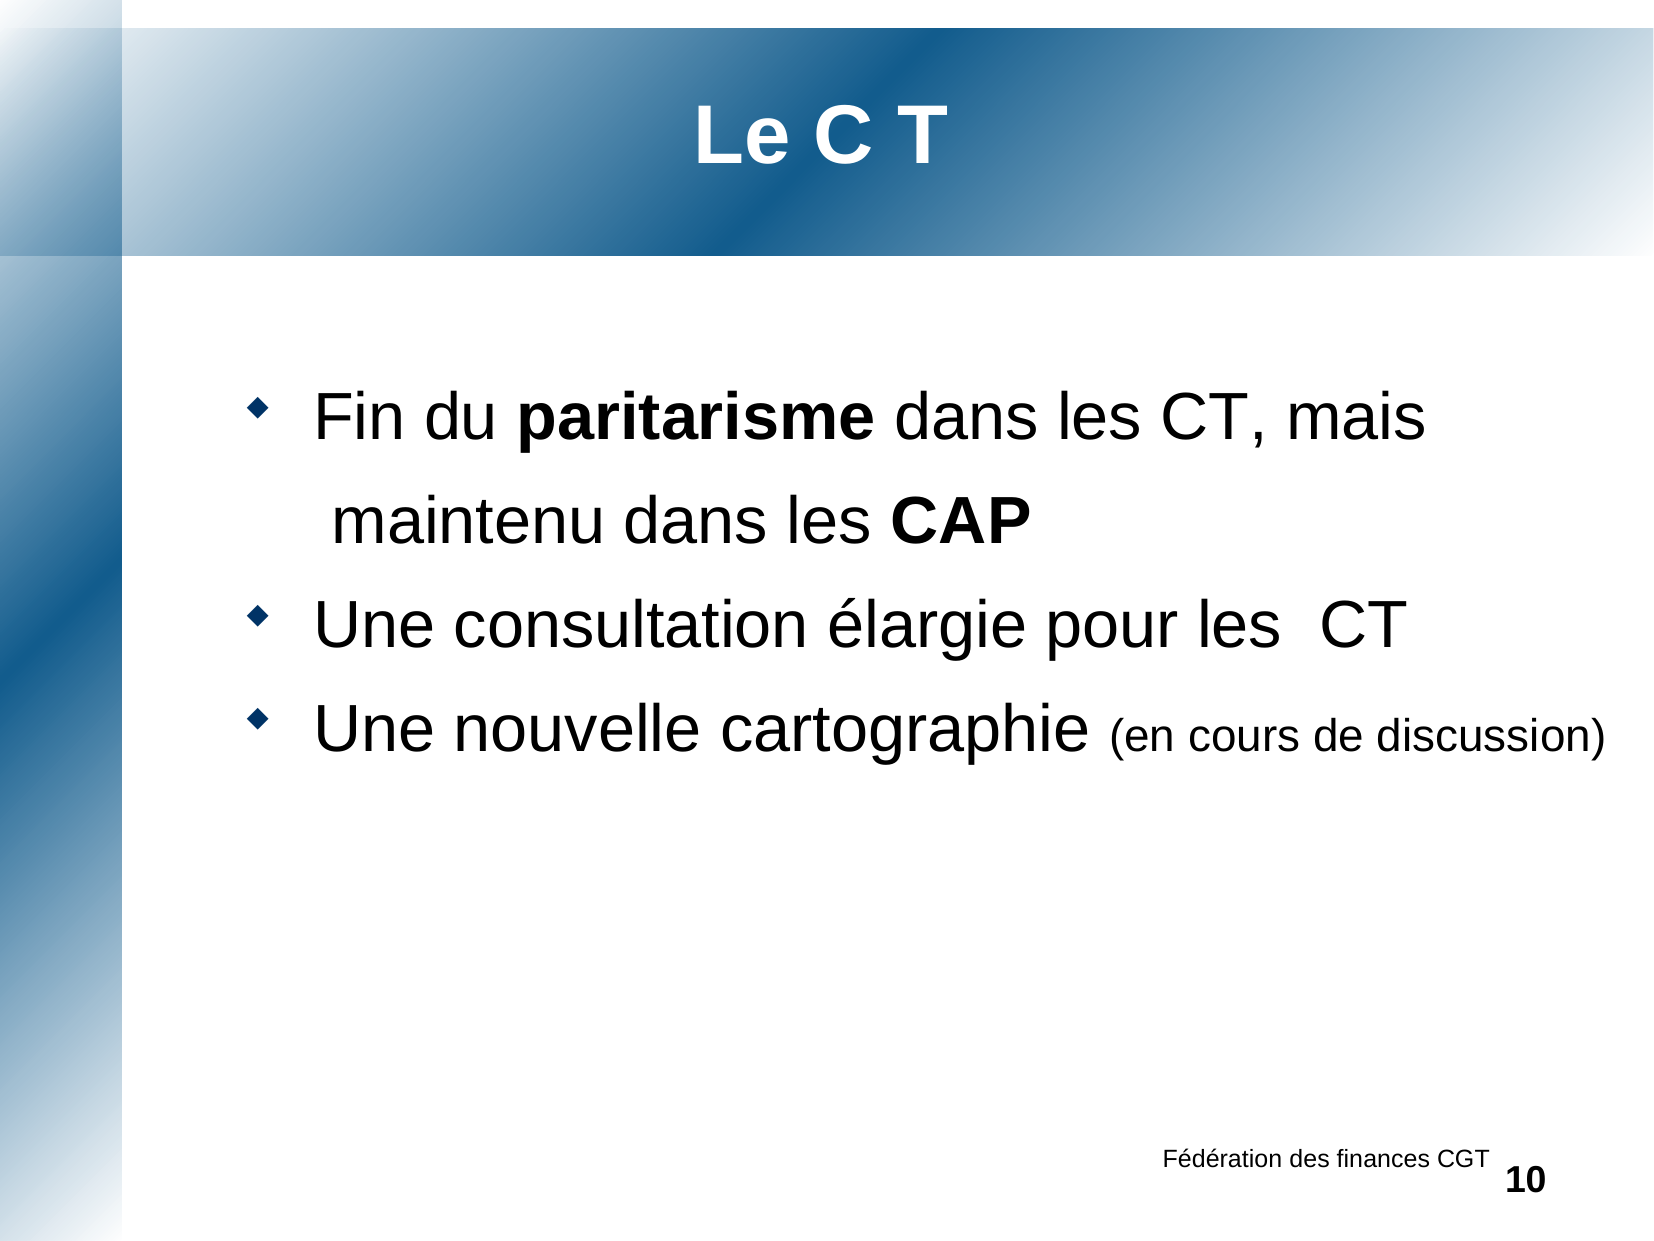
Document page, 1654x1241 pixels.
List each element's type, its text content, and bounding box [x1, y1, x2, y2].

title Le C T [76, 29, 1565, 237]
list Fin du paritarisme dans les CT, mais maintenu dans les CAP Une consultation élargie pour les CT Une nouvelle cartographie (en cours de discussion) Fédération des finances CGT [224, 265, 1654, 1241]
text_box <numéro> [1490, 1151, 1654, 1223]
text_box Fédération des finances CGT [1148, 1138, 1506, 1182]
